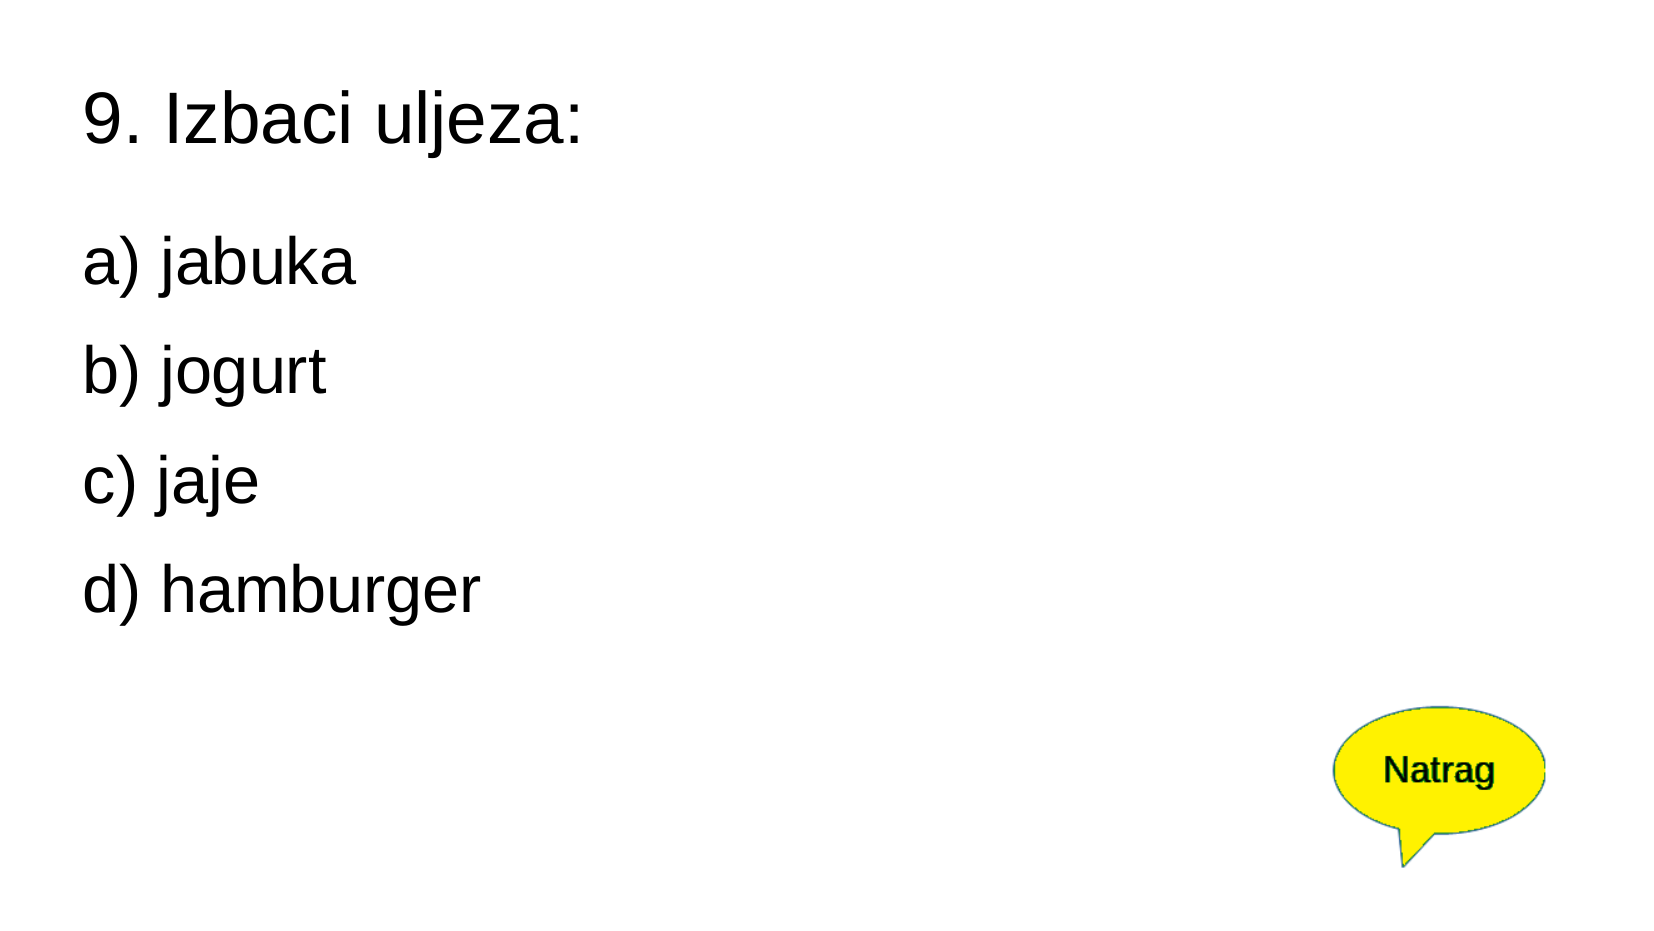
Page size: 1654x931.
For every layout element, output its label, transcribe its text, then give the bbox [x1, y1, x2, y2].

picture [1299, 691, 1558, 875]
title 9. Izbaci uljeza: [82, 37, 1571, 193]
list a) jabuka b) jogurt c) jaje d) hamburger [82, 217, 1571, 758]
